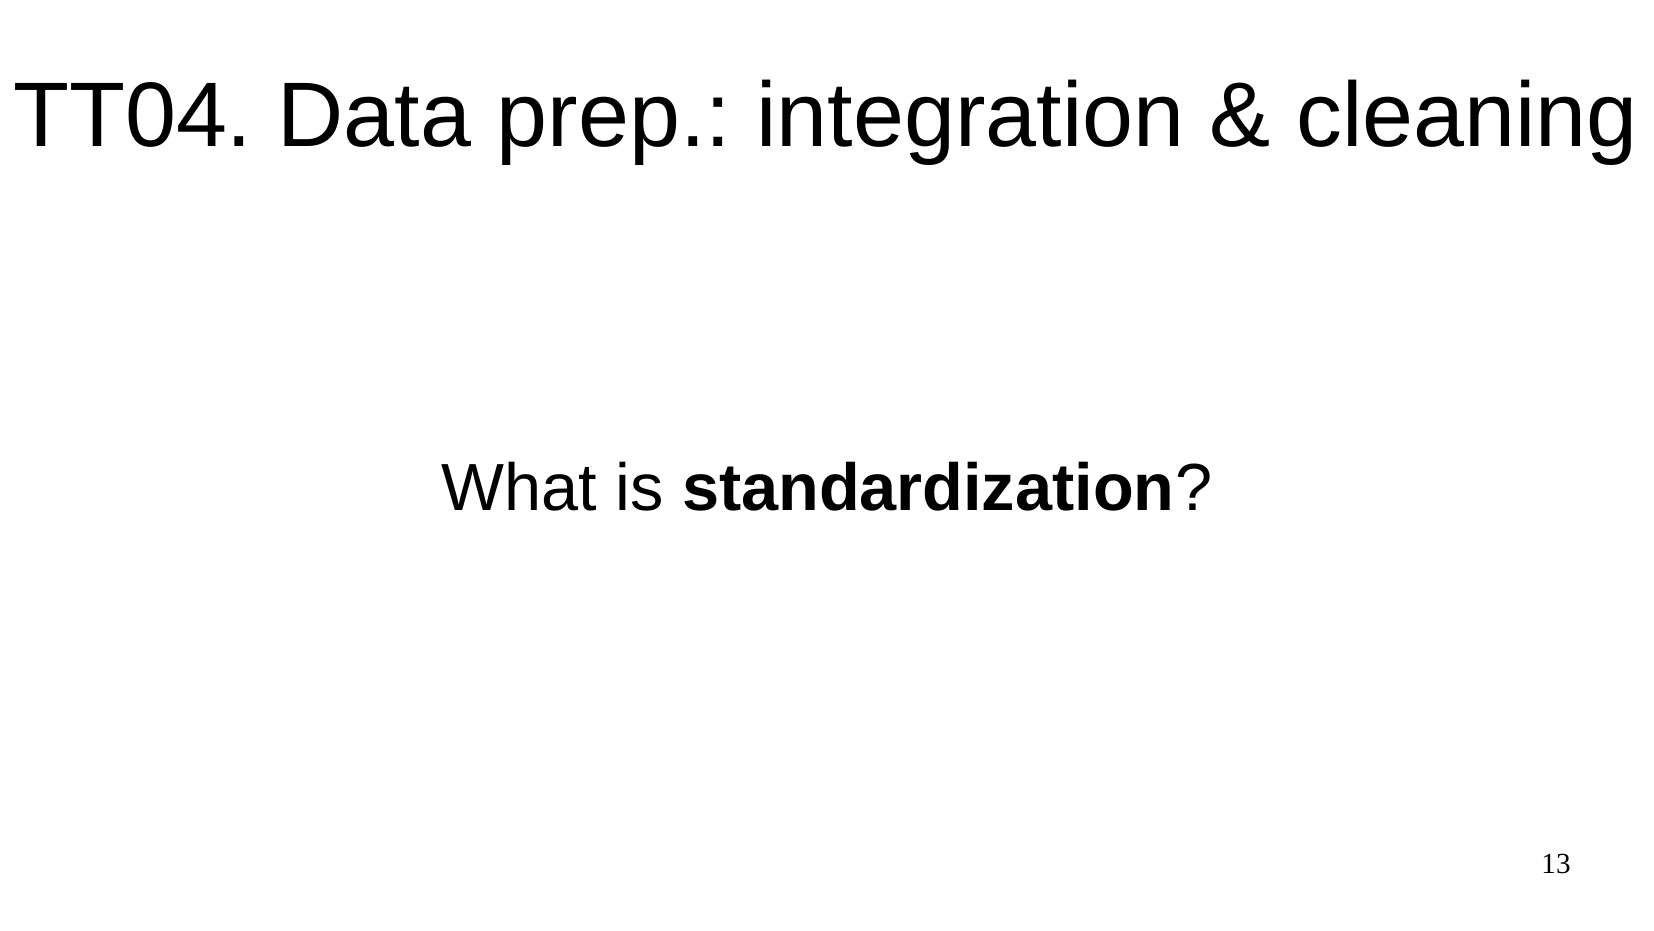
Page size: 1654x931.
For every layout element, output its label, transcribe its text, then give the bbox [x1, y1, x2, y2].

title TT04. Data prep.: integration & cleaning [0, 12, 1654, 218]
subtitle What is standardization? [82, 218, 1571, 758]
